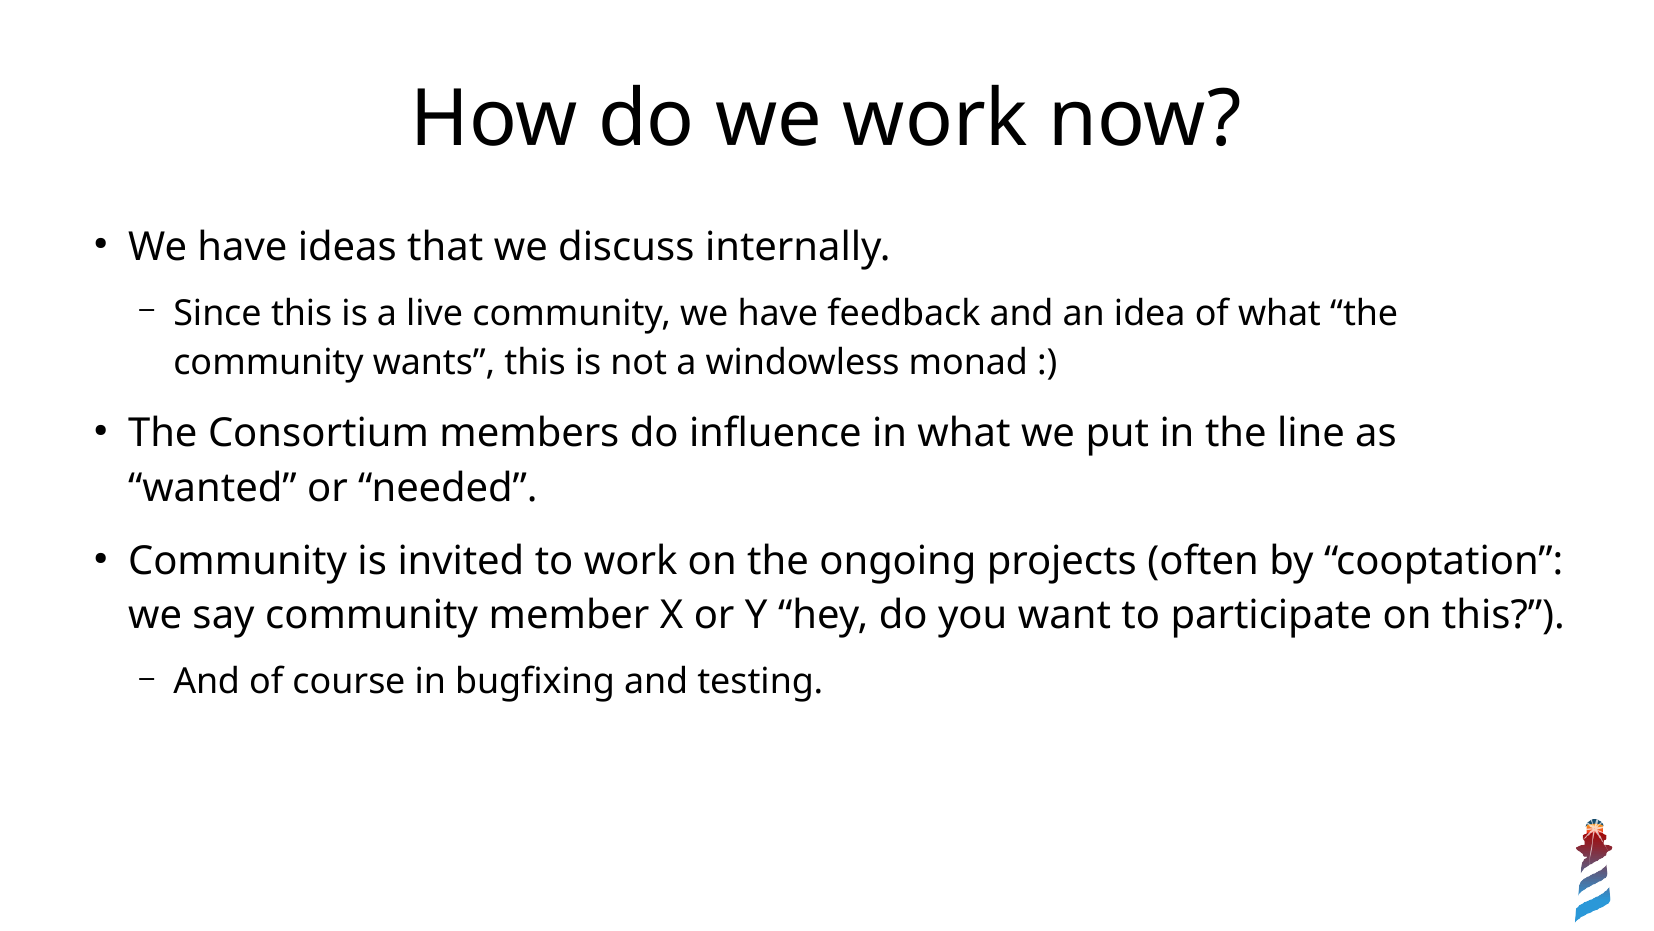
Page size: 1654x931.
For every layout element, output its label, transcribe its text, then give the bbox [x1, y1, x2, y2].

picture [1535, 810, 1650, 925]
list We have ideas that we discuss internally. Since this is a live community, we have feedback and an idea of what “the community wants”, this is not a windowless monad :) The Consortium members do influence in what we put in the line as “wanted” or “needed”. Community is invited to work on the ongoing projects (often by “cooptation”: we say community member X or Y “hey, do you want to participate on this?”). And of course in bugfixing and testing. [82, 217, 1571, 758]
title How do we work now? [82, 37, 1571, 193]
